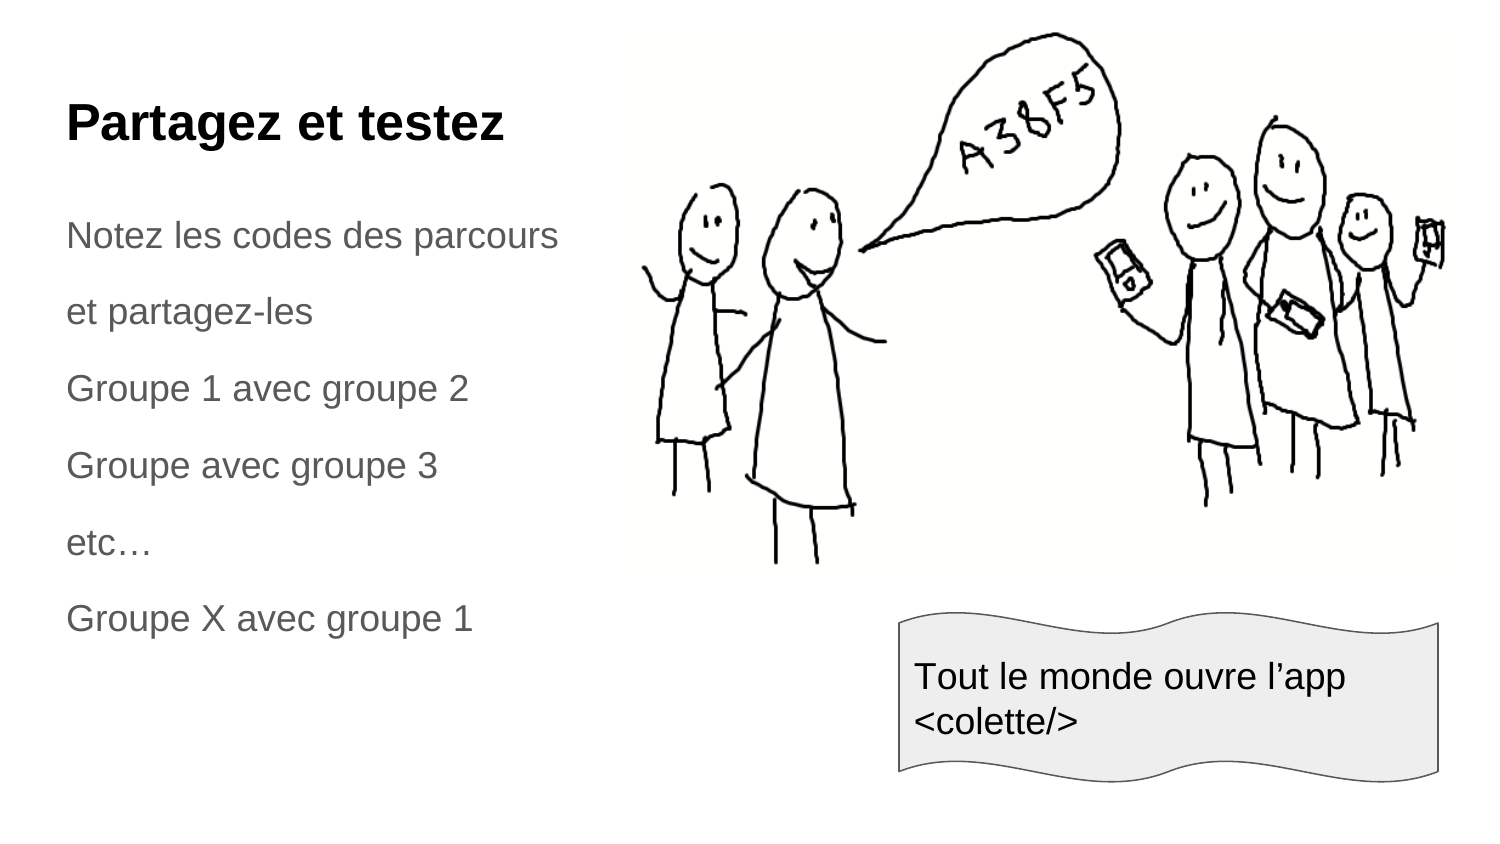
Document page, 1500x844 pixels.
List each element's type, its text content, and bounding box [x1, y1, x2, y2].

title Partagez et testez [51, 72, 626, 167]
list Notez les codes des parcours et partagez-les Groupe 1 avec groupe 2 Groupe avec groupe 3 etc… Groupe X avec groupe 1 [51, 189, 1449, 750]
picture [626, 24, 1464, 585]
text_box Tout le monde ouvre l’app <colette/> [898, 612, 1438, 782]
